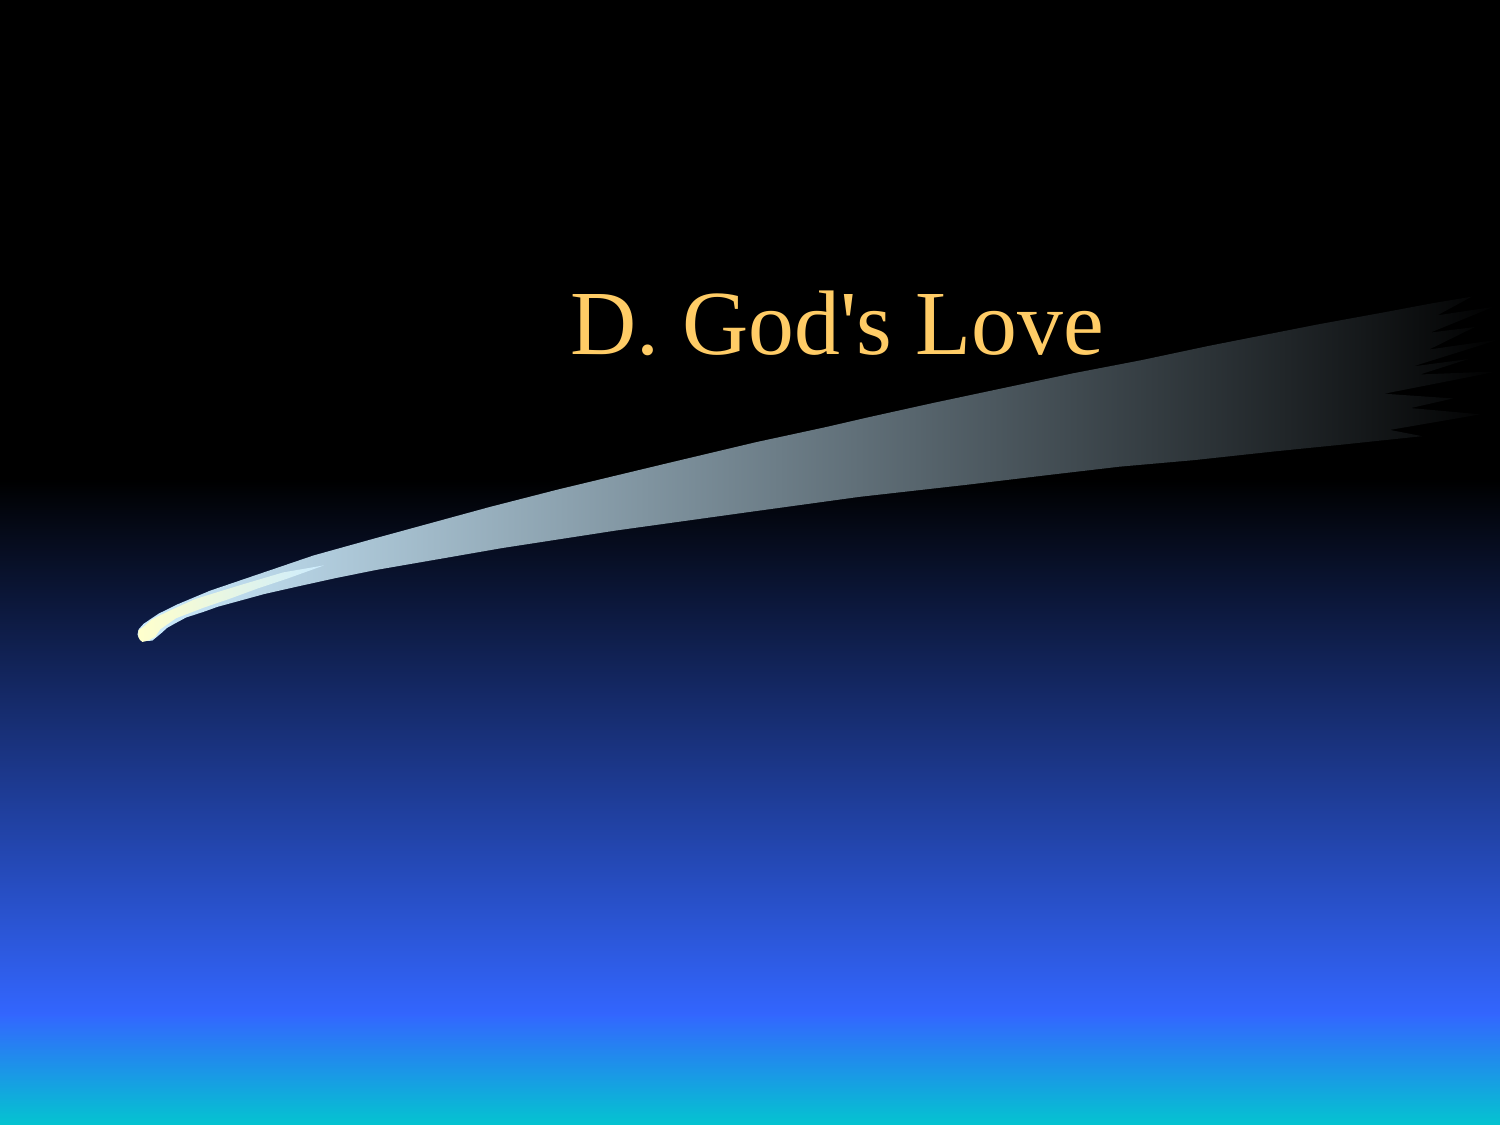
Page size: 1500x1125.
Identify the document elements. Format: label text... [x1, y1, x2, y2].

title D. God's Love [200, 229, 1476, 418]
